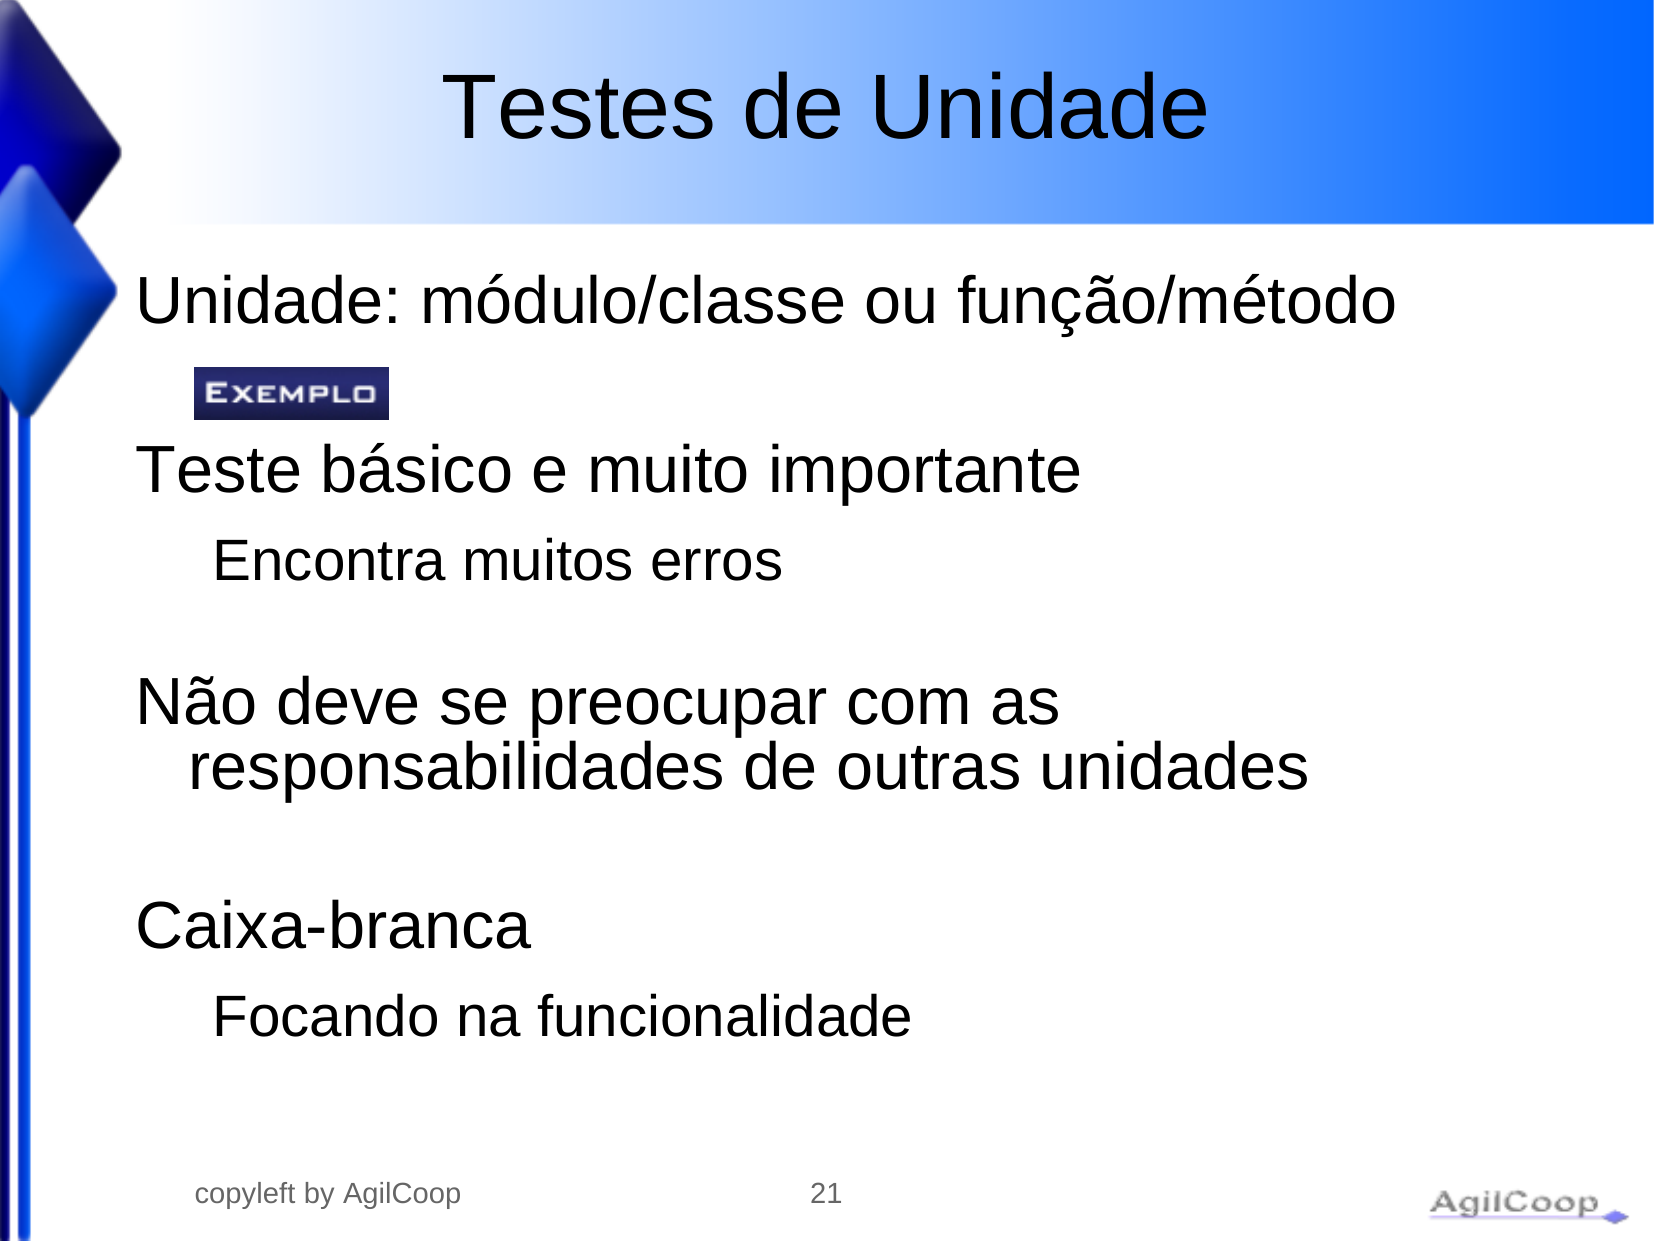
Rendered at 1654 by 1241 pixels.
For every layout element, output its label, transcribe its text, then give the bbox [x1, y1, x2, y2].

list Unidade: módulo/classe ou função/método Teste básico e muito importante Encontra muitos erros Não deve se preocupar com as responsabilidades de outras unidades Caixa-branca Focando na funcionalidade [118, 271, 1607, 1156]
picture [0, 0, 1654, 1241]
title Testes de Unidade [82, 60, 1571, 163]
